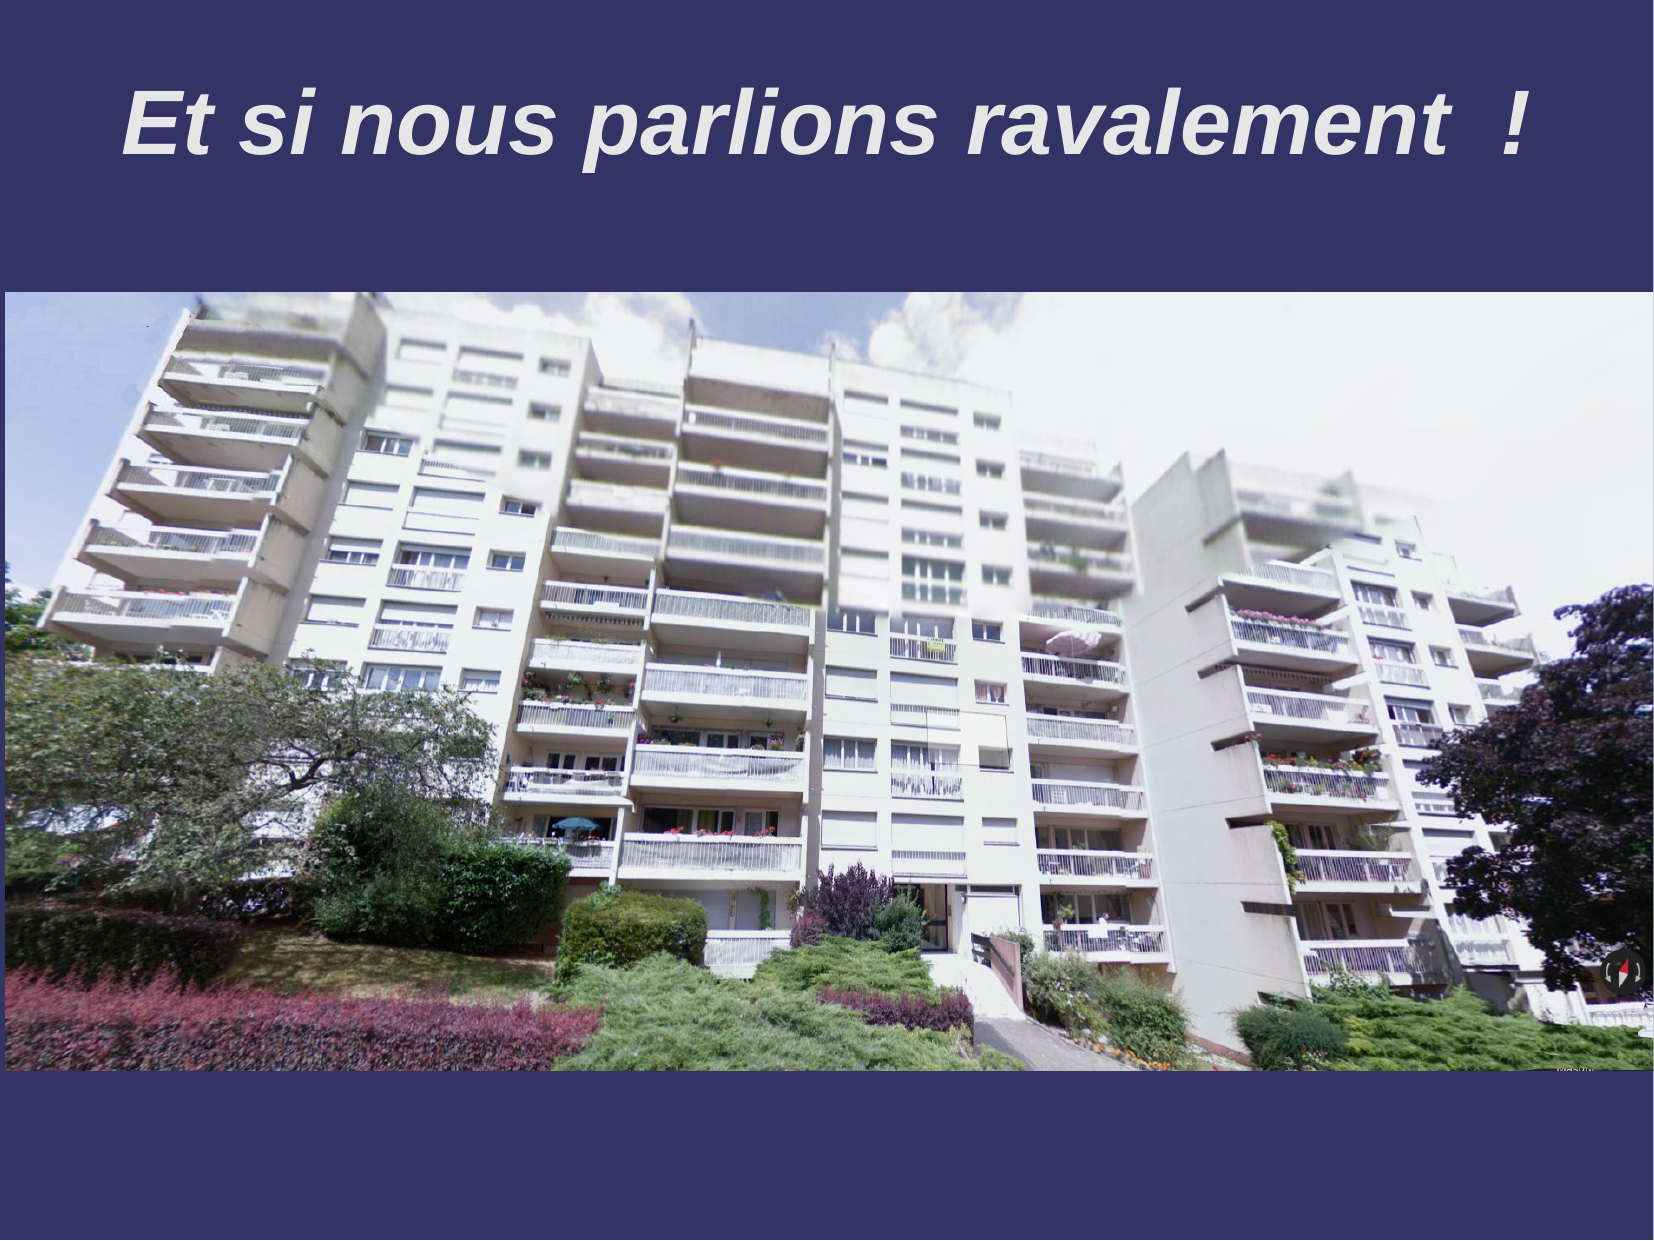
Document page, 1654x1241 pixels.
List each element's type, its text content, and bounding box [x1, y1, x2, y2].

picture [5, 292, 1654, 1071]
title Et si nous parlions ravalement ! [121, 19, 1534, 227]
